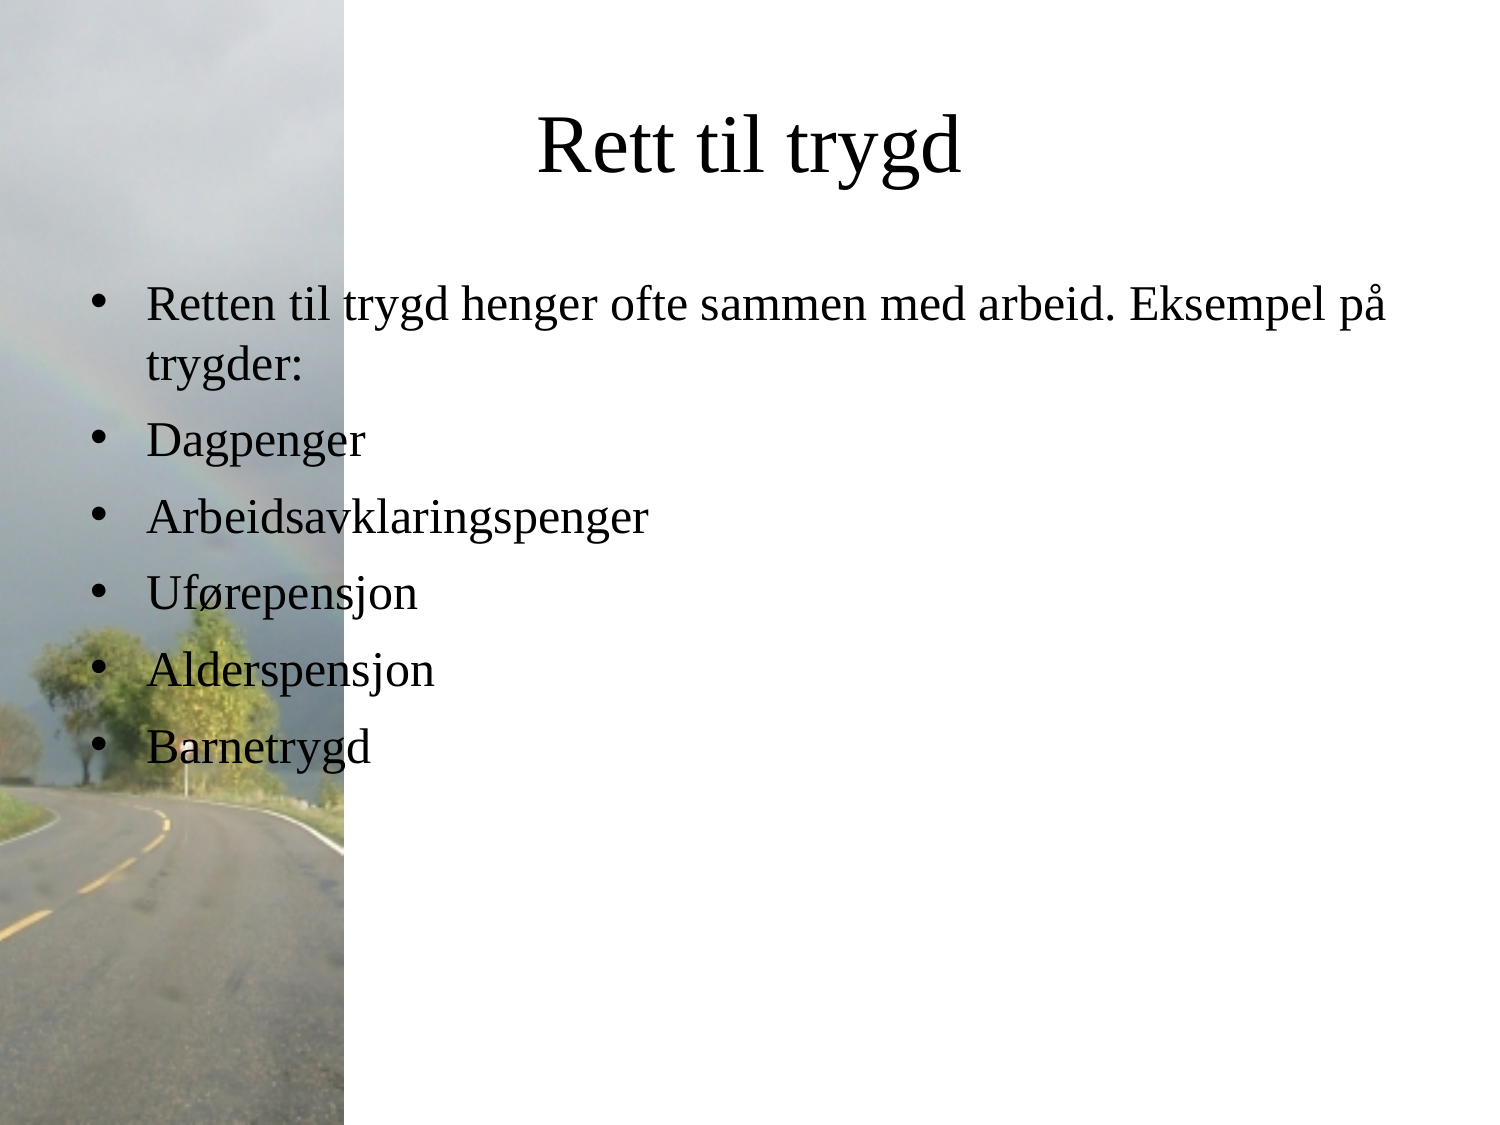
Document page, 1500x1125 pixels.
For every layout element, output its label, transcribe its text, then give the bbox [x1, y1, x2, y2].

title Rett til trygd [75, 45, 1426, 233]
list Retten til trygd henger ofte sammen med arbeid. Eksempel på trygder: Dagpenger Arbeidsavklaringspenger Uførepensjon Alderspensjon Barnetrygd [75, 262, 1426, 1005]
picture [0, 0, 344, 1125]
